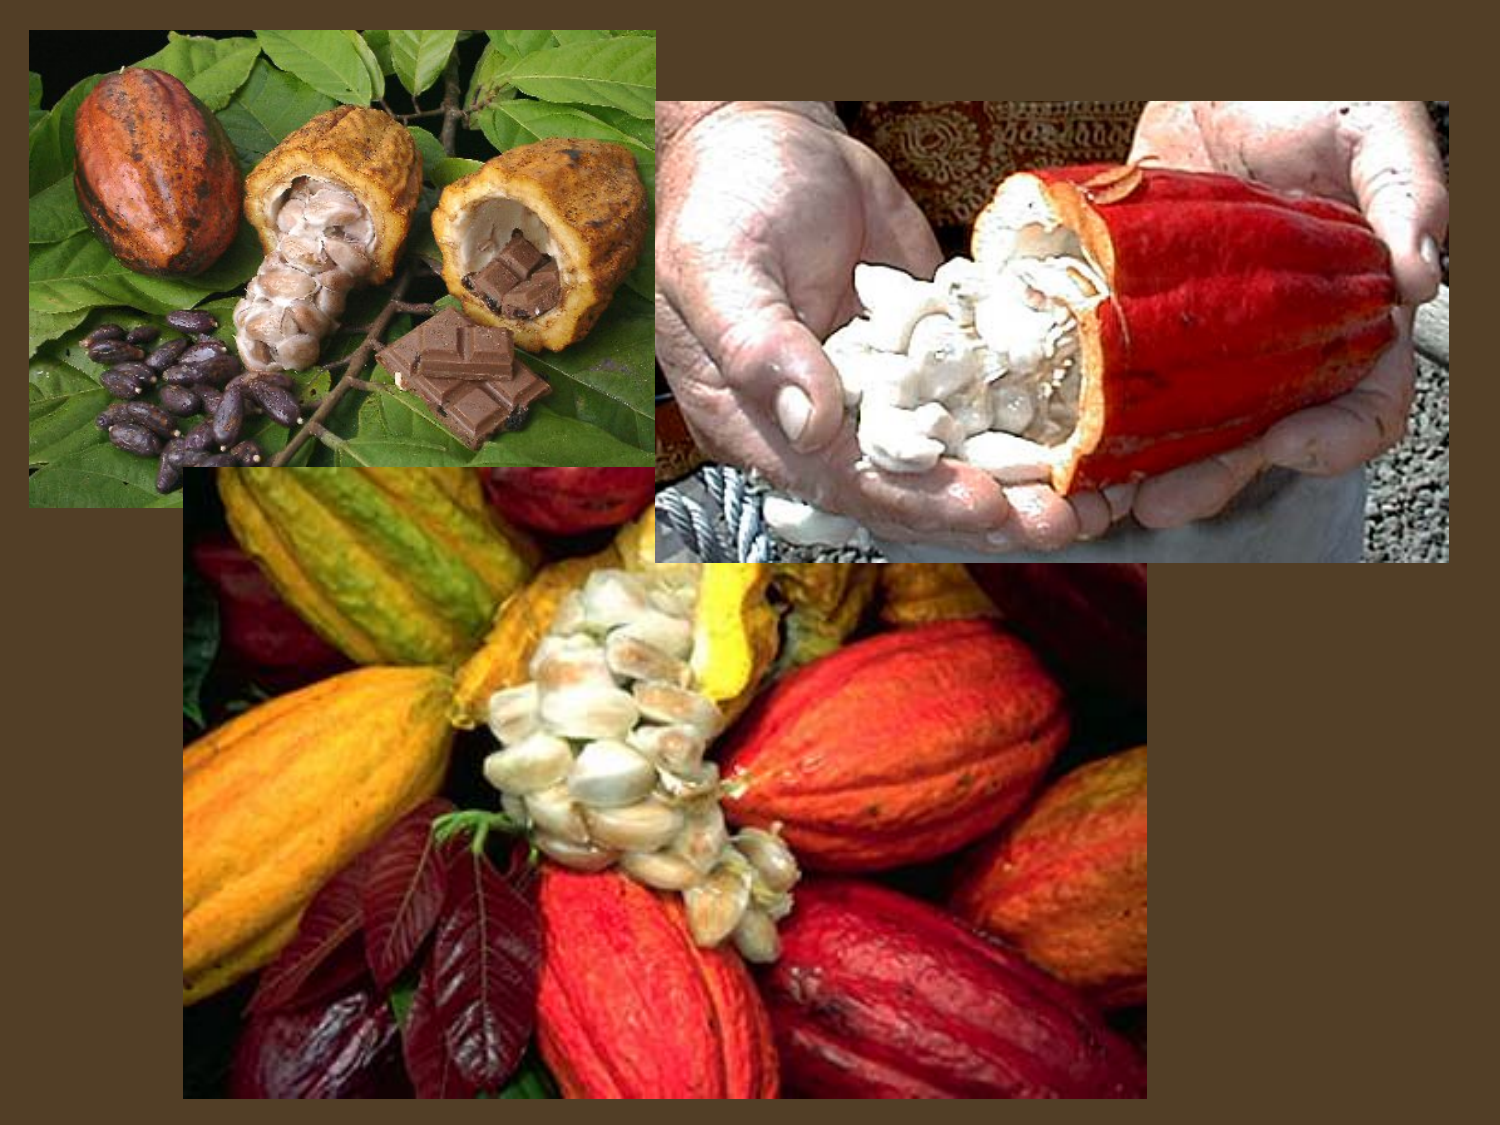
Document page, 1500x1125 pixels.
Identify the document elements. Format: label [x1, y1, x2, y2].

picture [29, 30, 1449, 1099]
